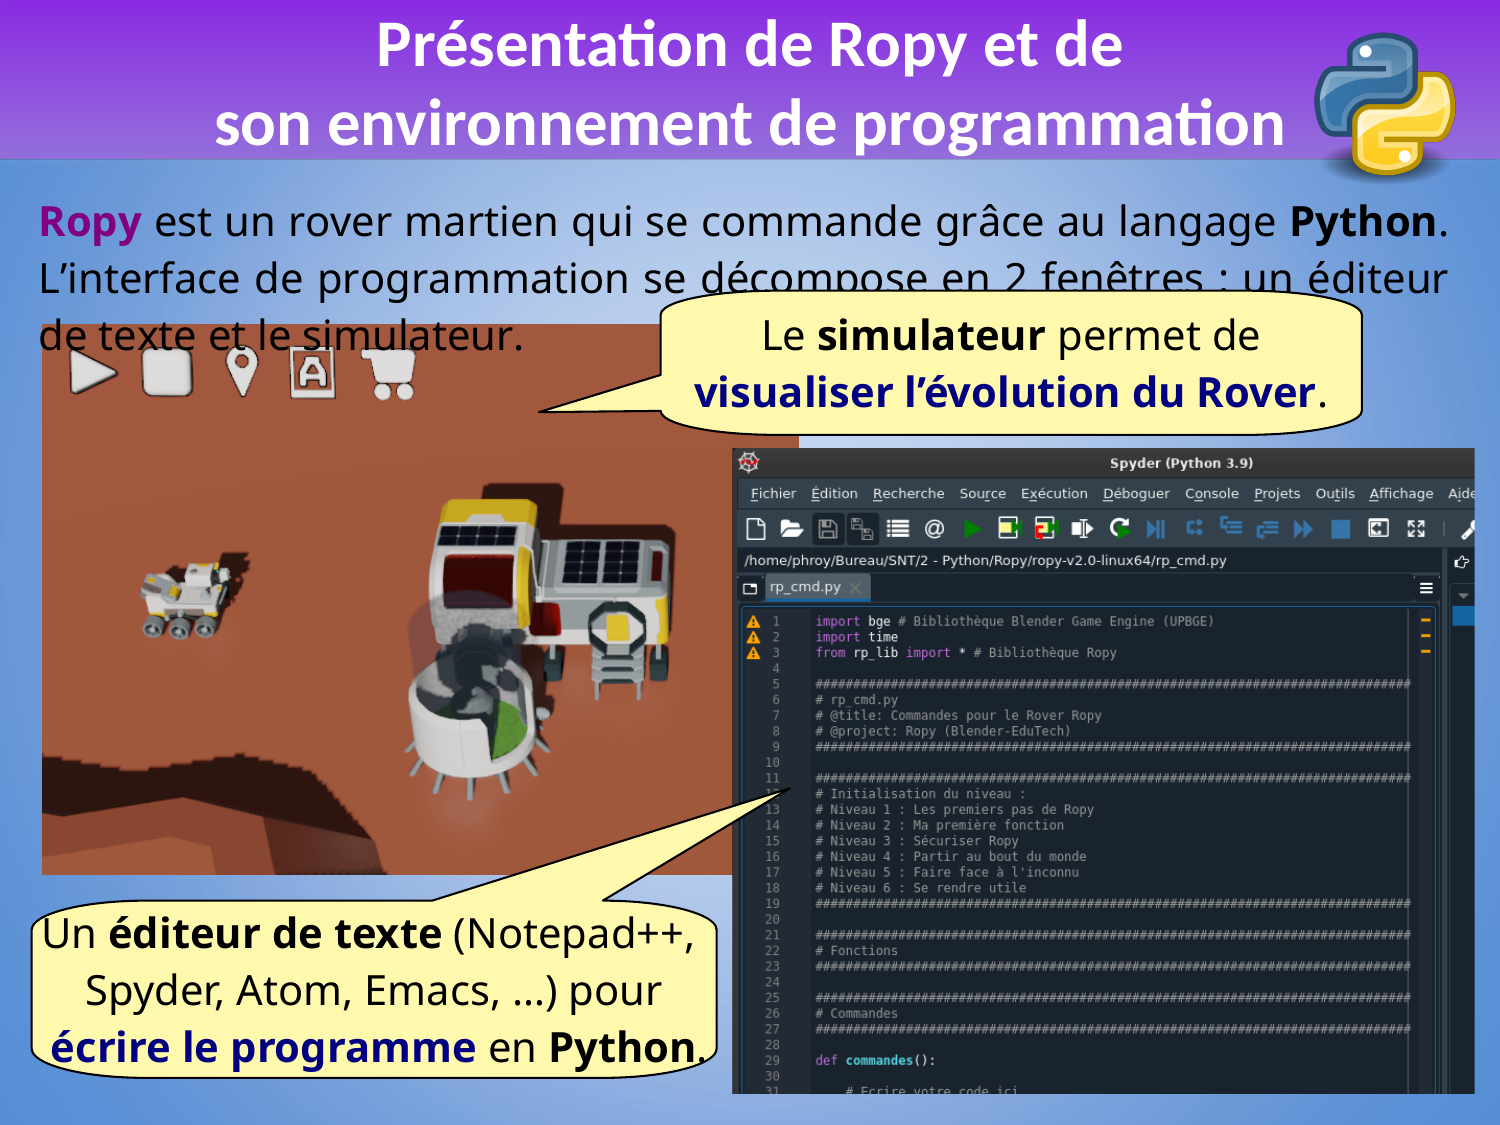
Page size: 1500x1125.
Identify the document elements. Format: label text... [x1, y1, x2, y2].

text_box Présentation de Ropy et de son environnement de programmation [0, 0, 1500, 159]
picture [0, 29, 1500, 1125]
text_box Ropy est un rover martien qui se commande grâce au langage Python. L’interface de programmation se décompose en 2 fenêtres : un éditeur de texte et le simulateur. [23, 184, 1465, 325]
text_box Le simulateur permet de visualiser l’évolution du Rover. [538, 290, 1362, 435]
text_box Un éditeur de texte (Notepad++, Spyder, Atom, Emacs, …) pour écrire le programme en Python. [31, 788, 790, 1078]
